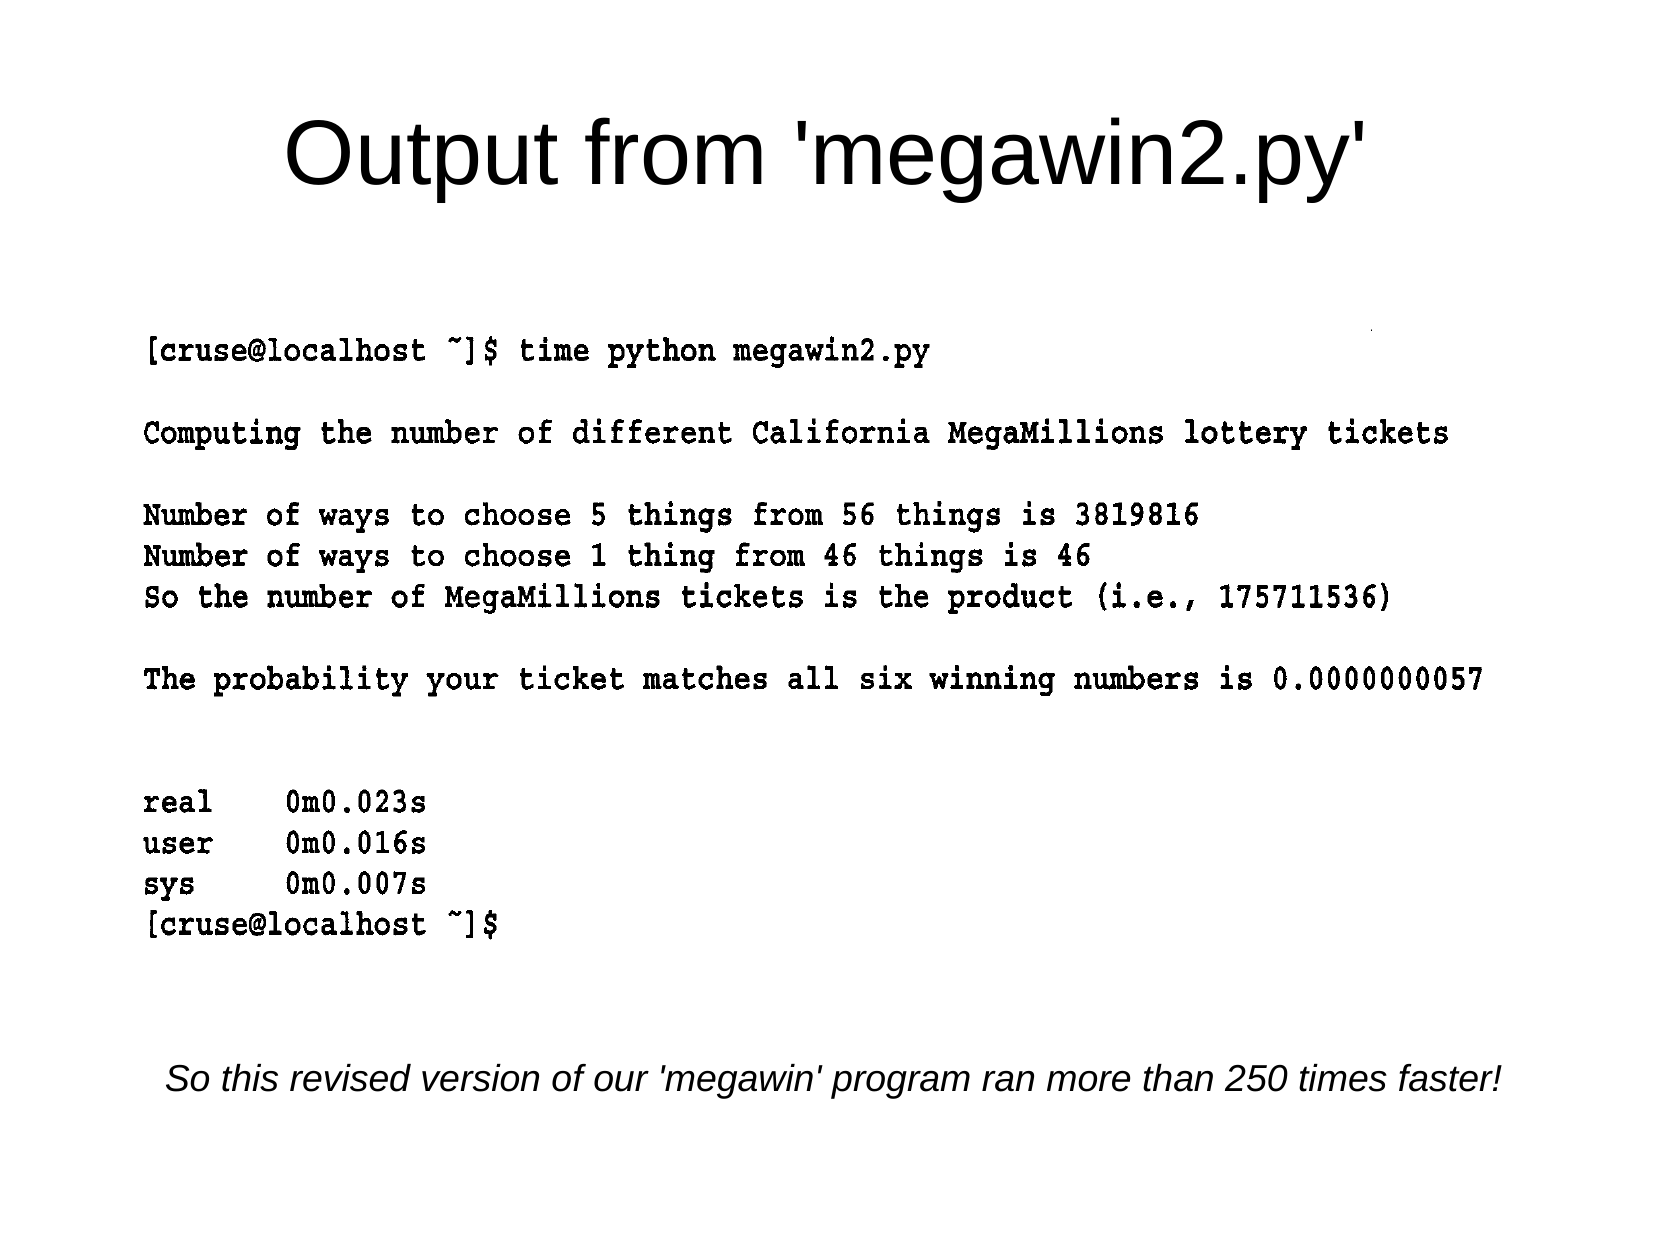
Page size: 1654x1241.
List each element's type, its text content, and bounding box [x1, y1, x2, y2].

title Output from 'megawin2.py' [82, 56, 1571, 250]
picture [112, 299, 1538, 976]
text_box So this revised version of our 'megawin' program ran more than 250 times faster! [150, 1050, 1518, 1107]
